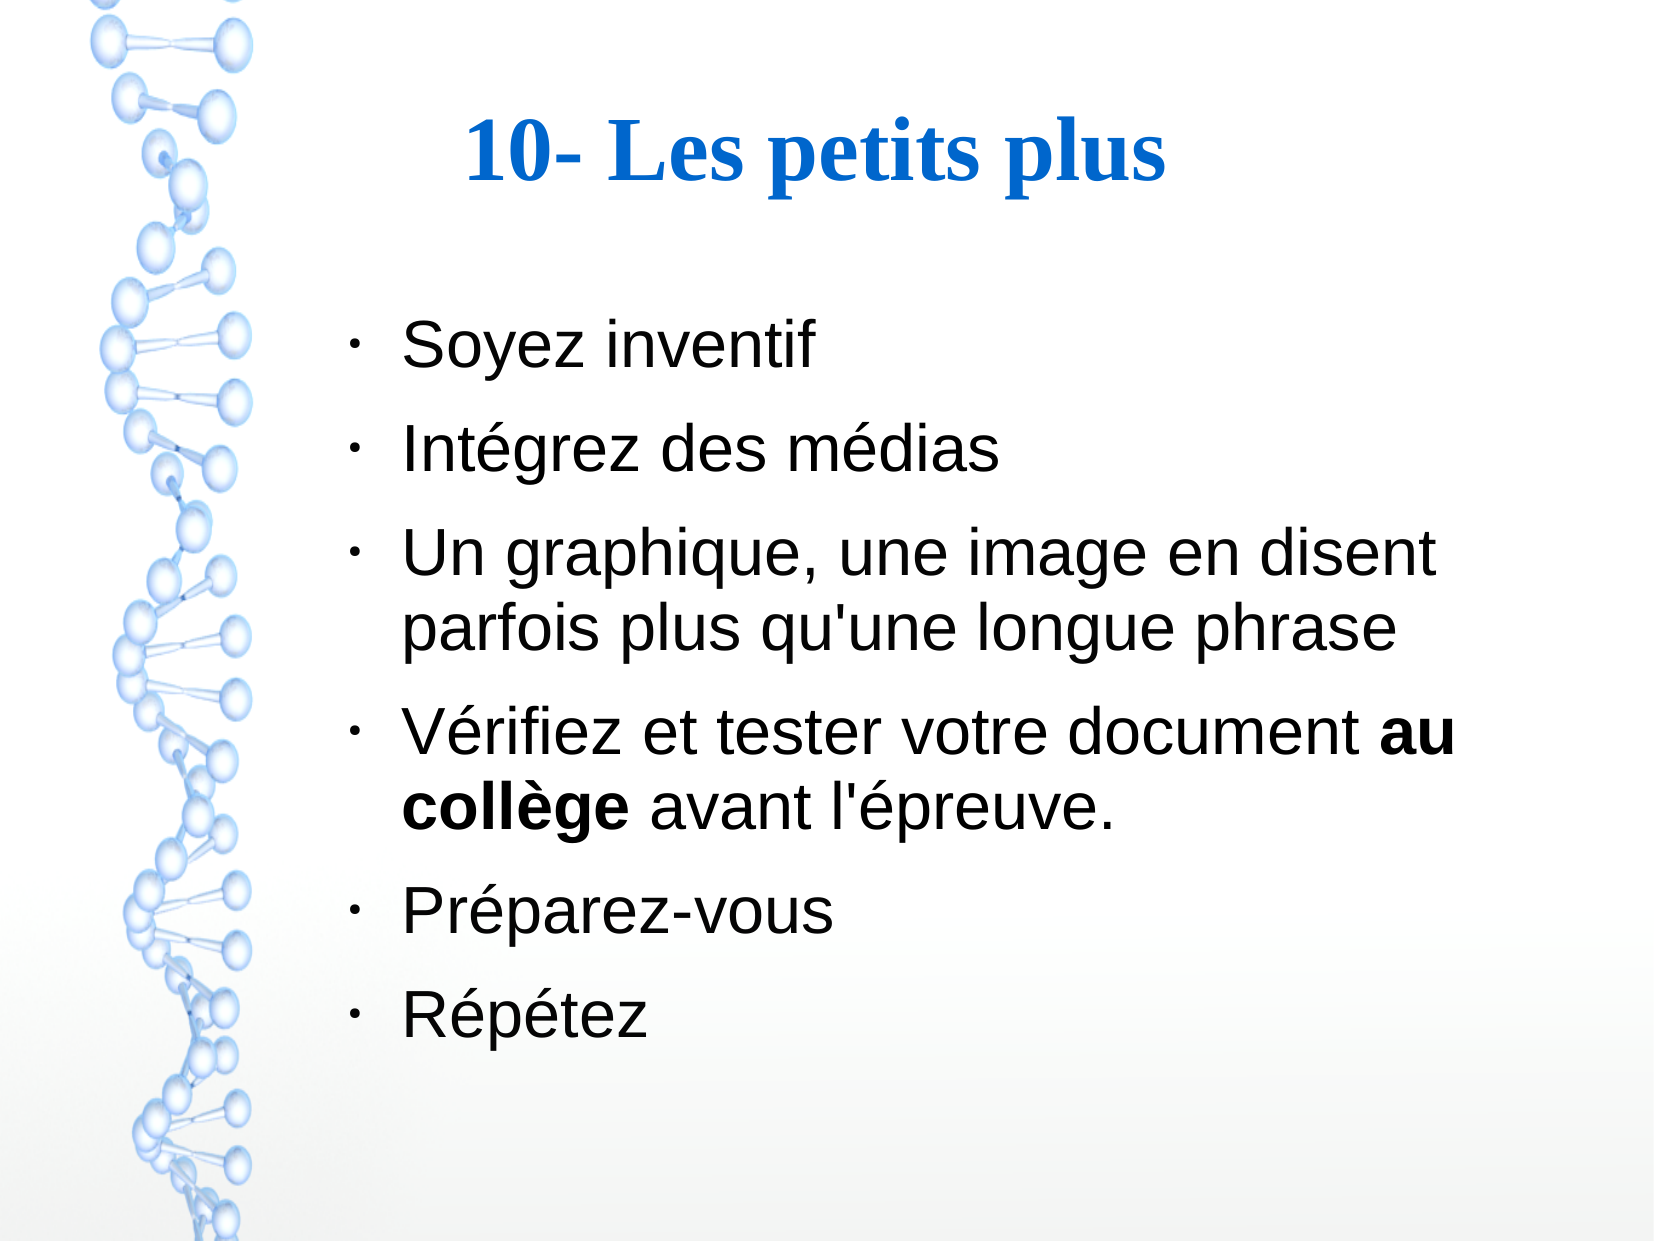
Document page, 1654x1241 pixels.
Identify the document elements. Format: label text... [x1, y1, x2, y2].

picture [0, 0, 1654, 1241]
title 10- Les petits plus [162, 47, 1492, 252]
list Soyez inventif Intégrez des médias Un graphique, une image en disent parfois plus qu'une longue phrase Vérifiez et tester votre document au collège avant l'épreuve. Préparez-vous Répétez [330, 307, 1559, 1027]
